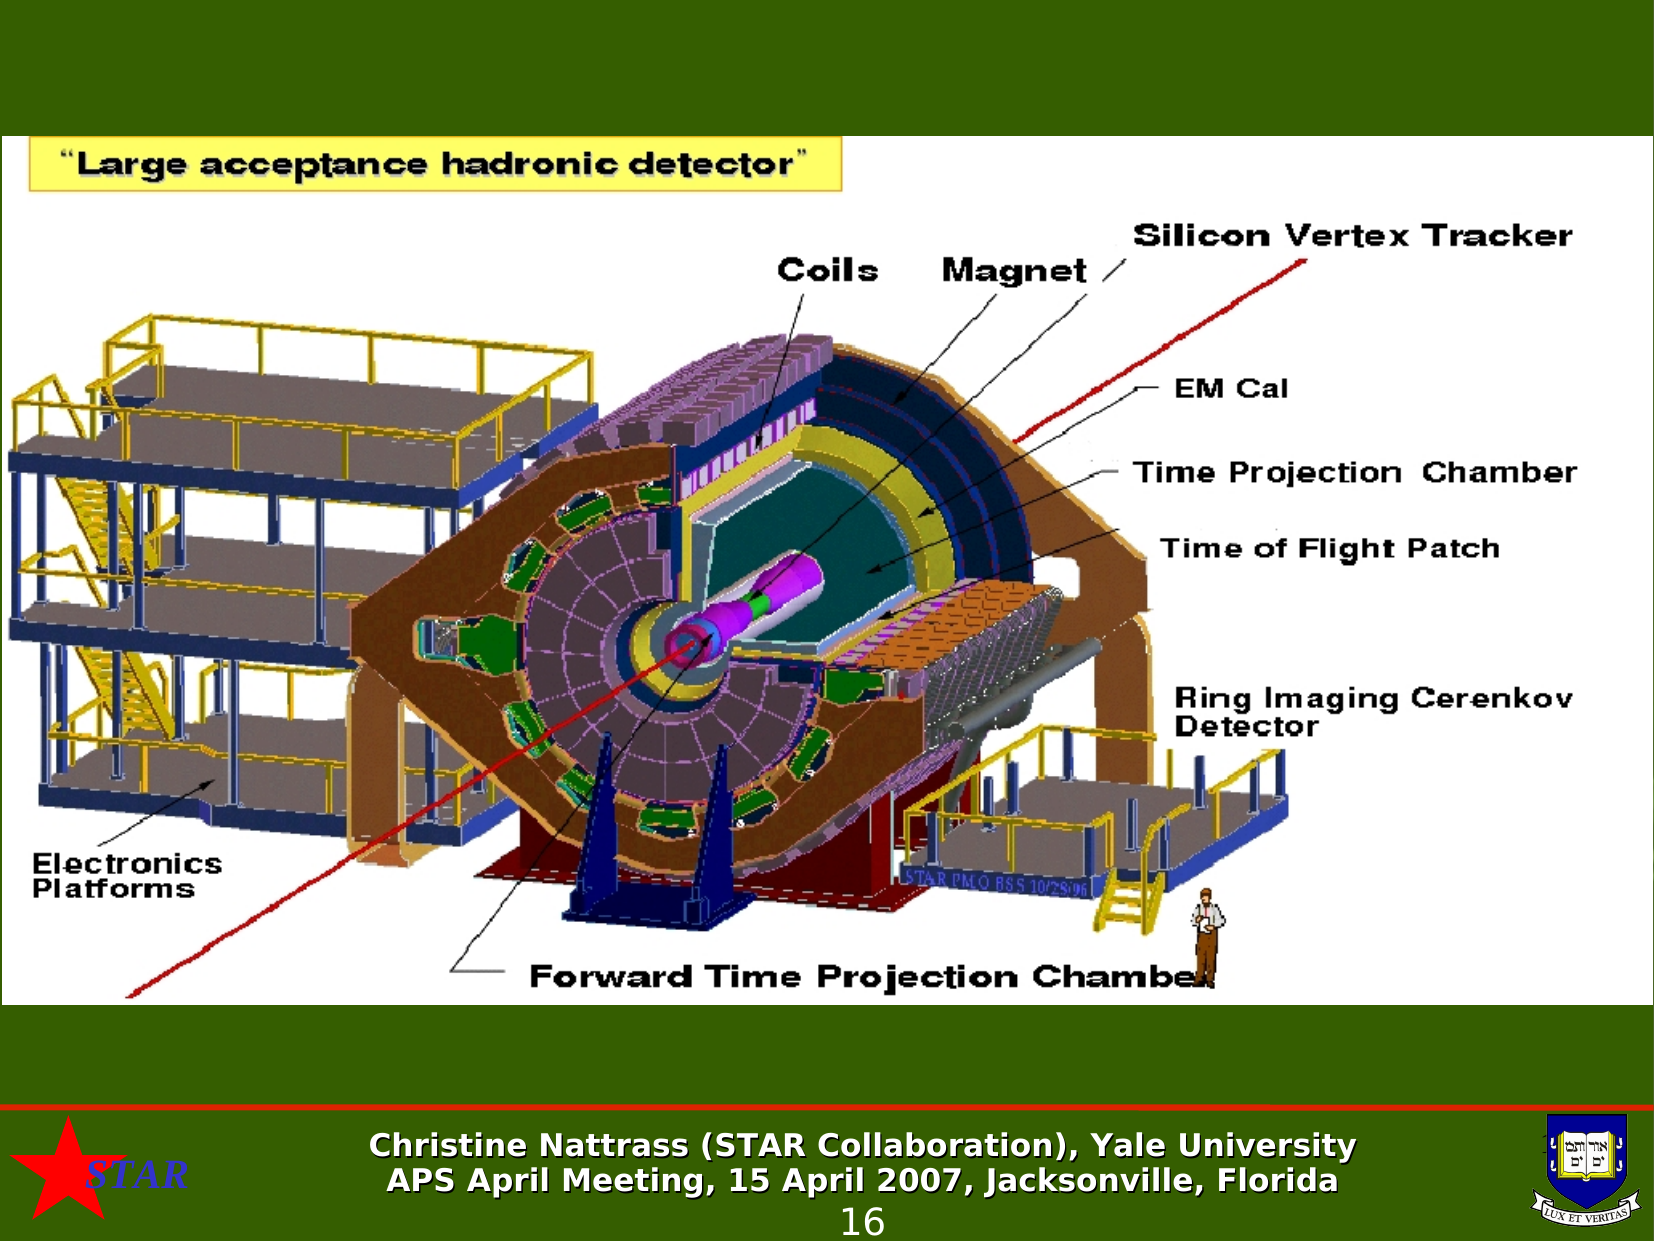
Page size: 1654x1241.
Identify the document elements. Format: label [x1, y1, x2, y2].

picture [2, 136, 1653, 1005]
picture [1529, 1114, 1643, 1227]
